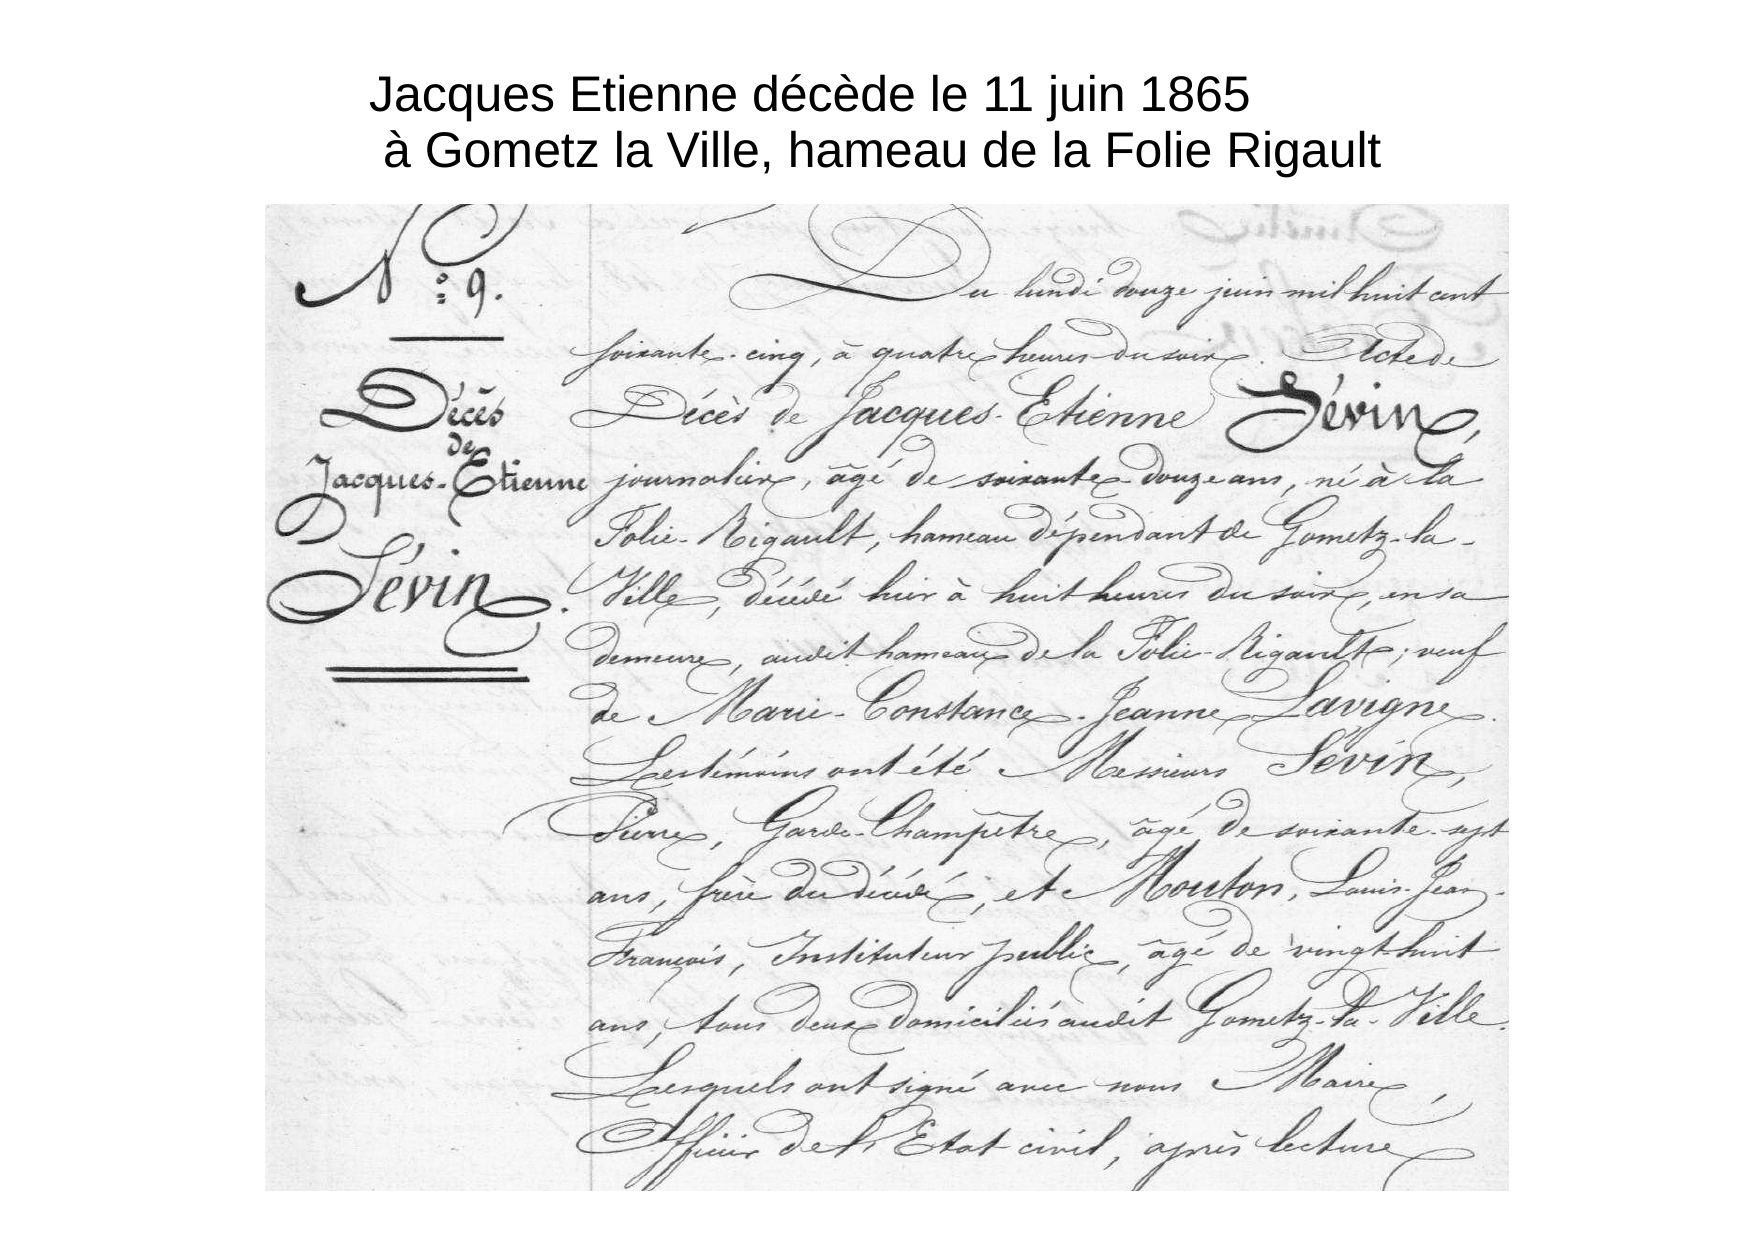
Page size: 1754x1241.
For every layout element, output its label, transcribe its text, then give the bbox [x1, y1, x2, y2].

text_box Jacques Etienne décède le 11 juin 1865 à Gometz la Ville, hameau de la Folie Rigault [354, 59, 1397, 186]
picture [265, 204, 1509, 1191]
